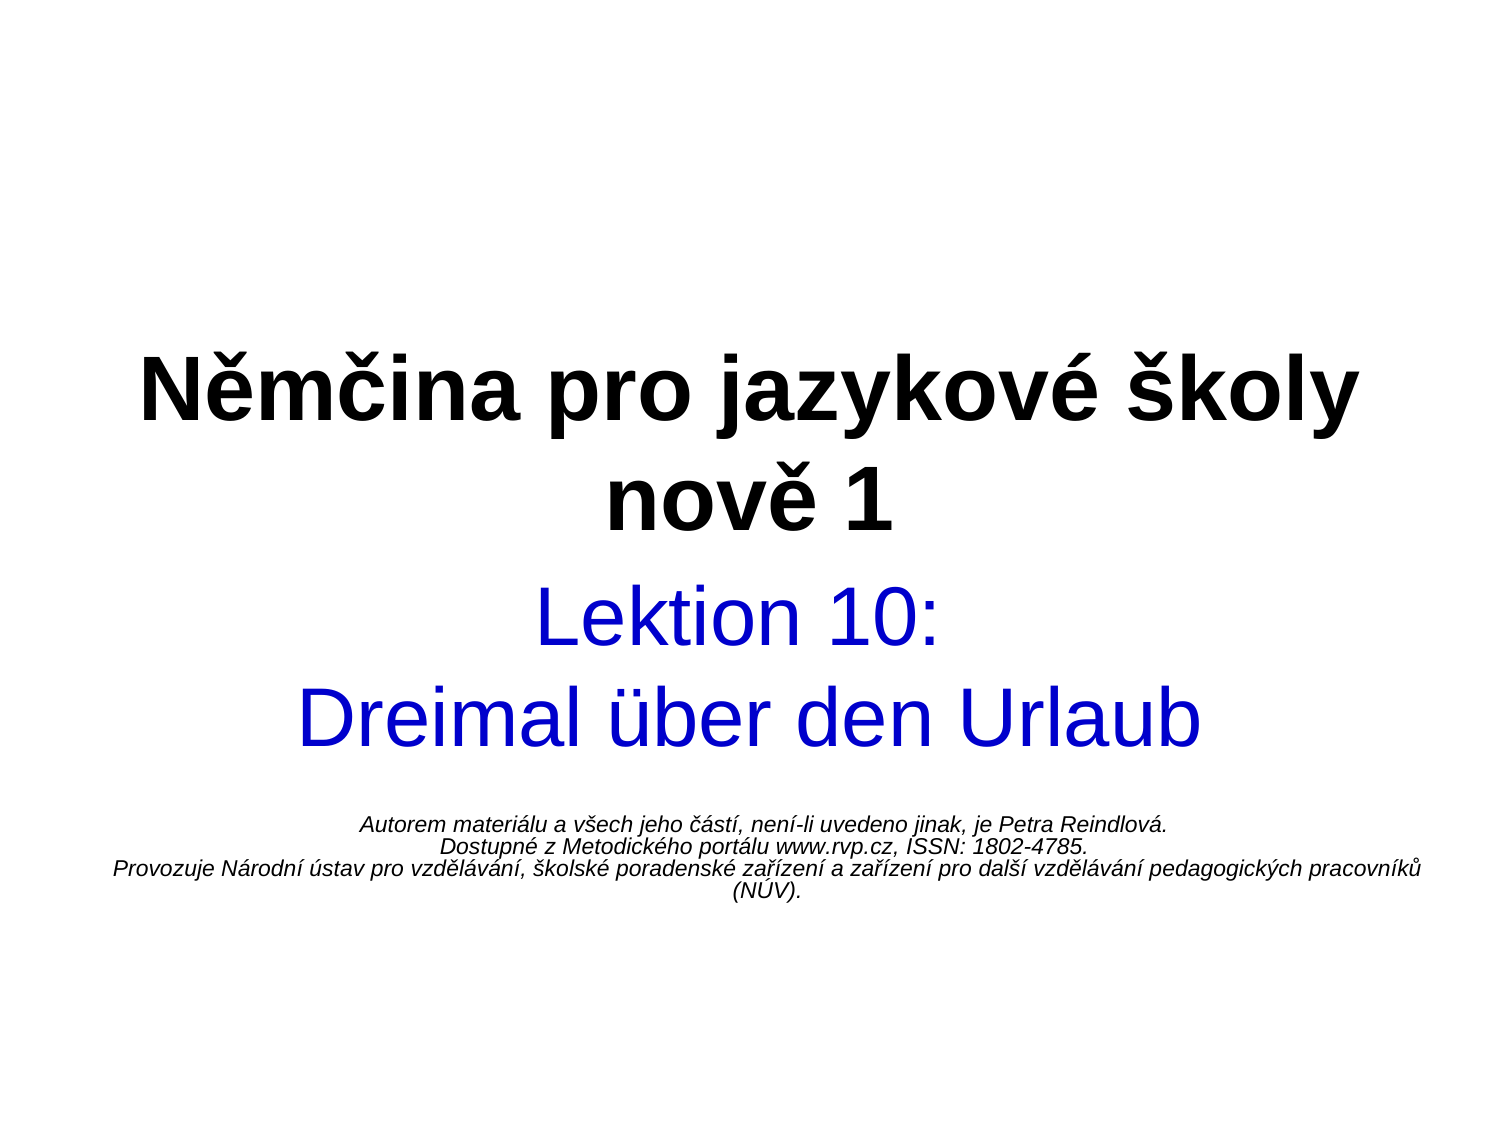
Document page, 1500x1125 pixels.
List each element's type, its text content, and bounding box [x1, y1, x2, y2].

text_box Lektion 10: Dreimal über den Urlaub Autorem materiálu a všech jeho částí, není-li uvedeno jinak, je Petra Reindlová. Dostupné z Metodického portálu www.rvp.cz, ISSN: 1802-4785. Provozuje Národní ústav pro vzdělávání, školské poradenské zařízení a zařízení pro další vzdělávání pedagogických pracovníků (NÚV). [53, 574, 1447, 971]
title Němčina pro jazykové školy nově 1 [112, 302, 1388, 574]
